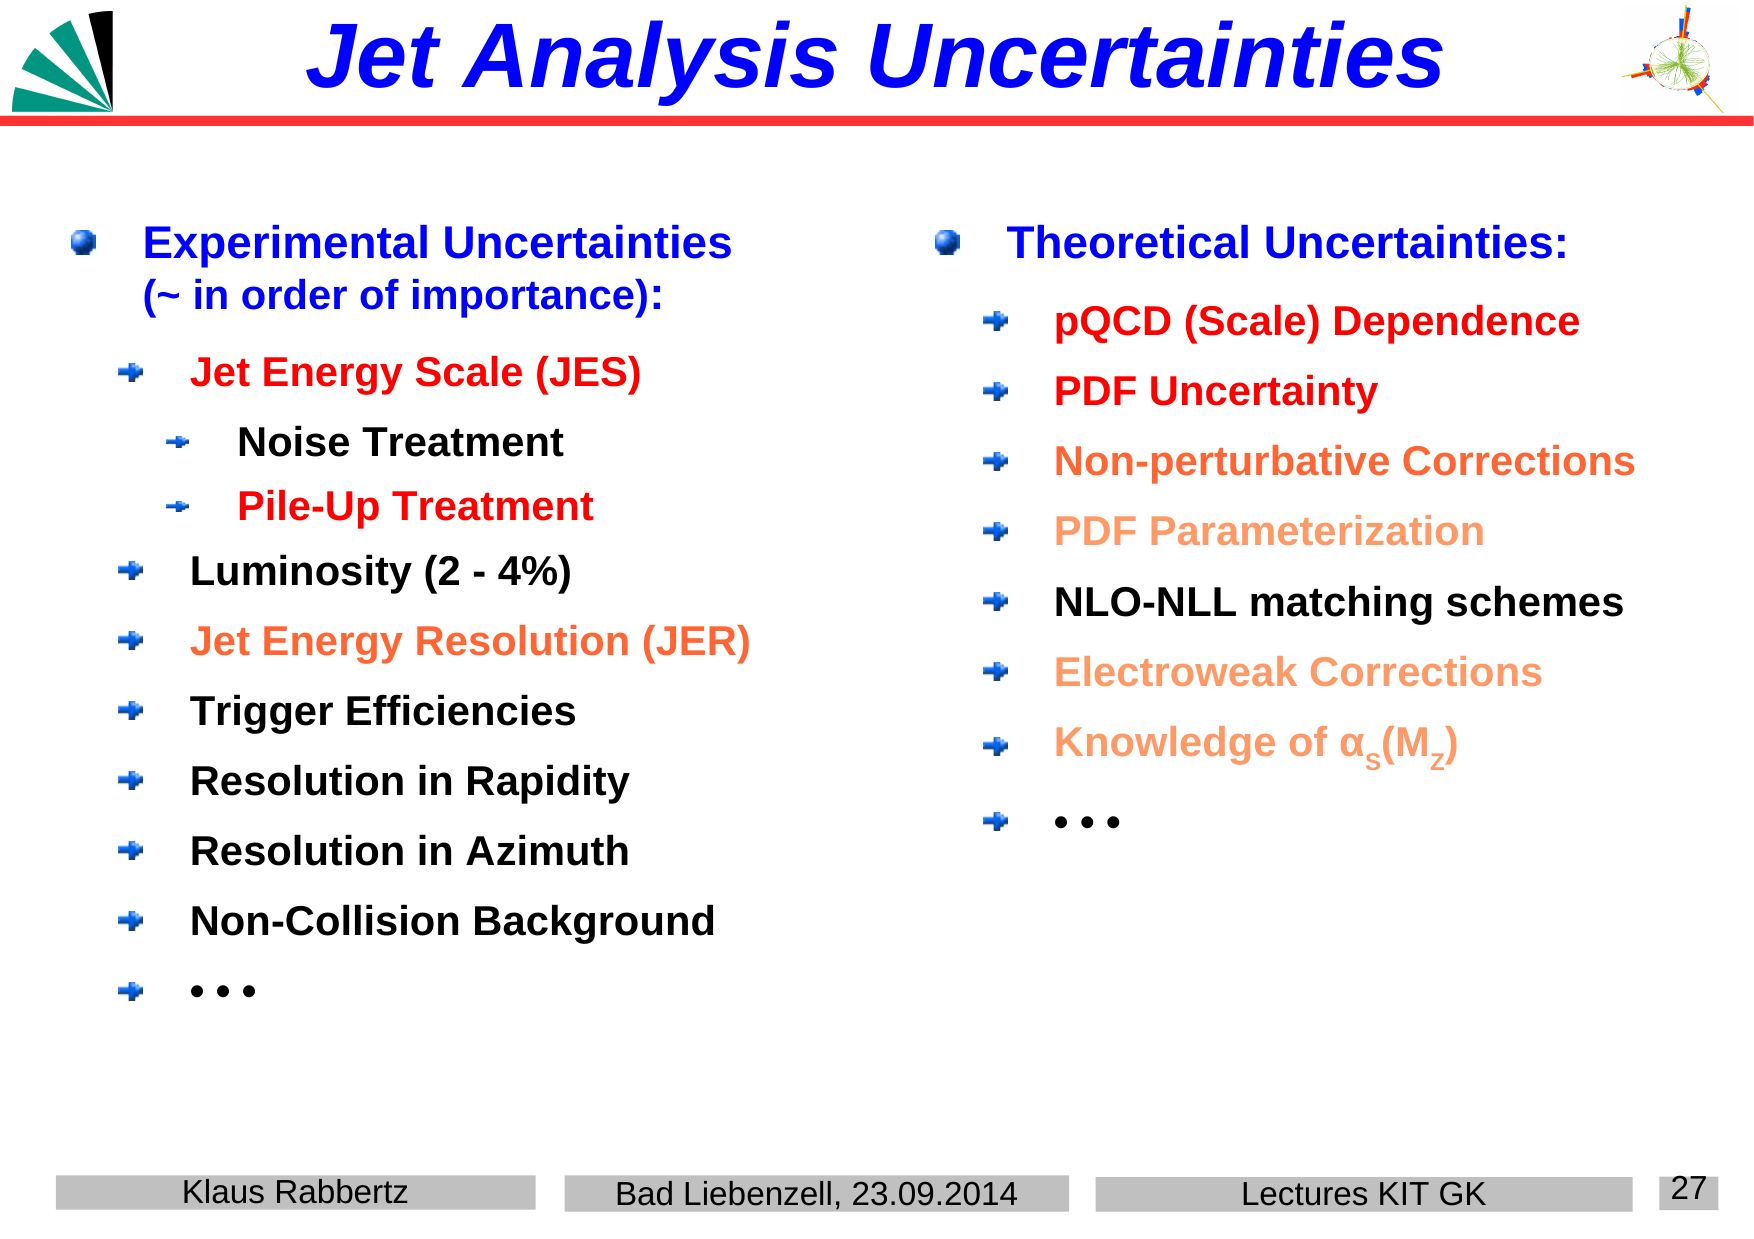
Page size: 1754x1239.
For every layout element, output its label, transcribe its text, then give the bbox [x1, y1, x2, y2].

picture [12, 11, 113, 113]
title Jet Analysis Uncertainties [153, 0, 1600, 113]
picture [1622, 5, 1738, 113]
list Theoretical Uncertainties: pQCD (Scale) Dependence PDF Uncertainty Non-perturbative Corrections PDF Parameterization NLO-NLL matching schemes Electroweak Corrections Knowledge of αS(MZ) • • • [924, 217, 1645, 850]
list Experimental Uncertainties (~ in order of importance): Jet Energy Scale (JES) Noise Treatment Pile-Up Treatment Luminosity (2 - 4%) Jet Energy Resolution (JER) Trigger Efficiencies Resolution in Rapidity Resolution in Azimuth Non-Collision Background • • • [59, 216, 781, 1020]
